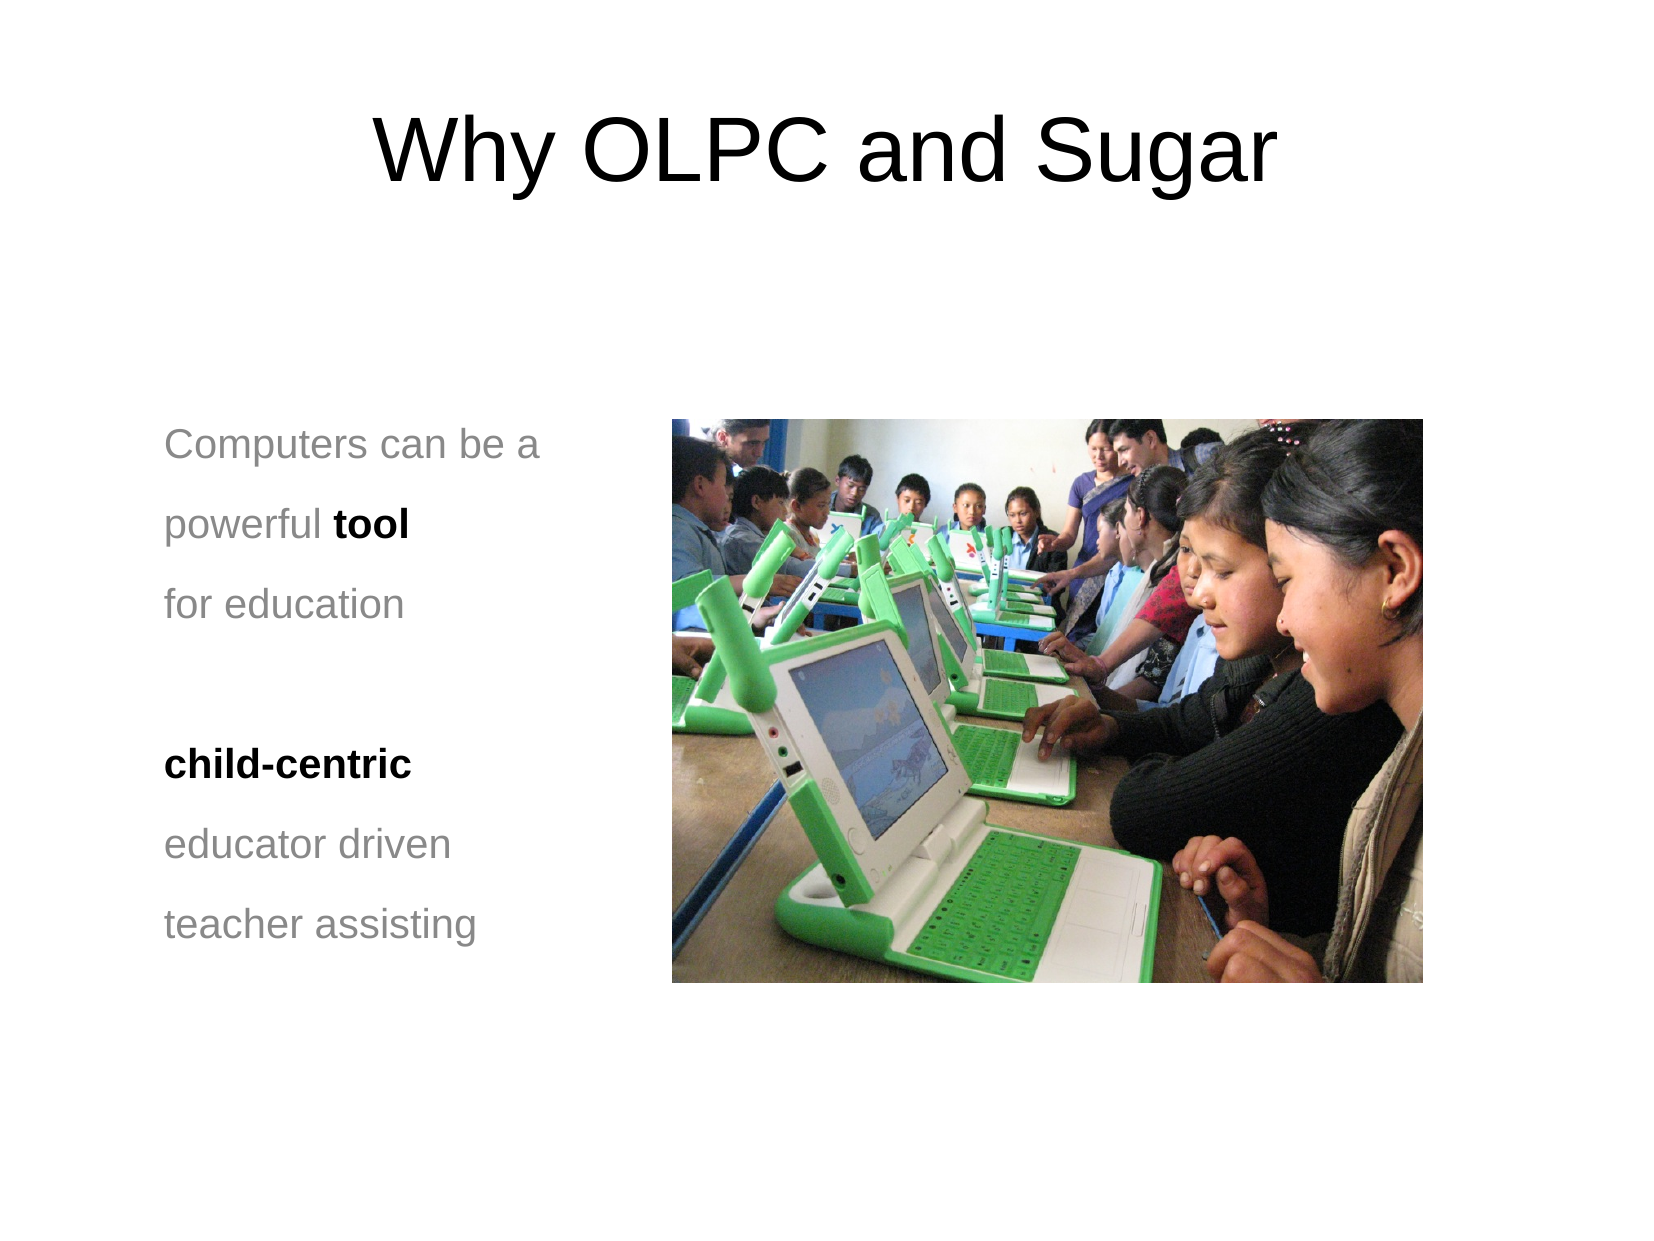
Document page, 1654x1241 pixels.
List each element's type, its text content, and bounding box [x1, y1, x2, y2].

title Why OLPC and Sugar [82, 56, 1571, 249]
list Computers can be a powerful tool for education child-centric educator driven teacher assisting [148, 401, 1424, 1024]
picture [672, 419, 1423, 983]
